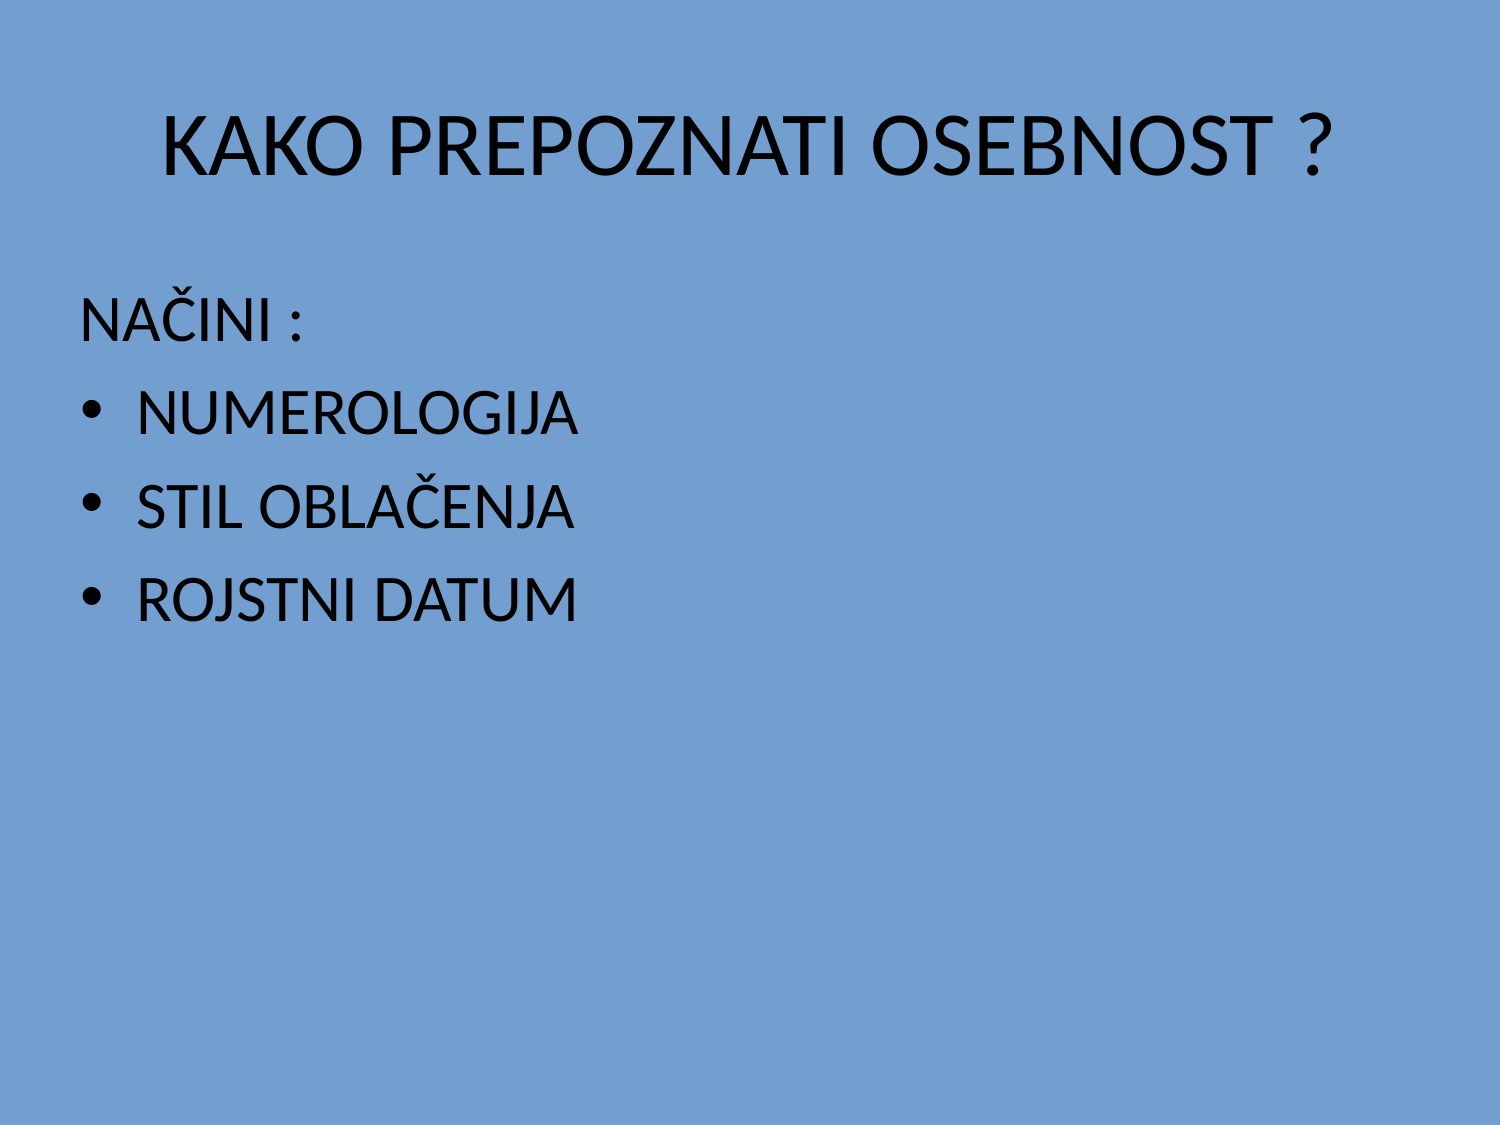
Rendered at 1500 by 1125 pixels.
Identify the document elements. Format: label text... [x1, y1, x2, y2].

title KAKO PREPOZNATI OSEBNOST ? [75, 45, 1425, 233]
list NAČINI : NUMEROLOGIJA STIL OBLAČENJA ROJSTNI DATUM [64, 267, 1415, 1010]
